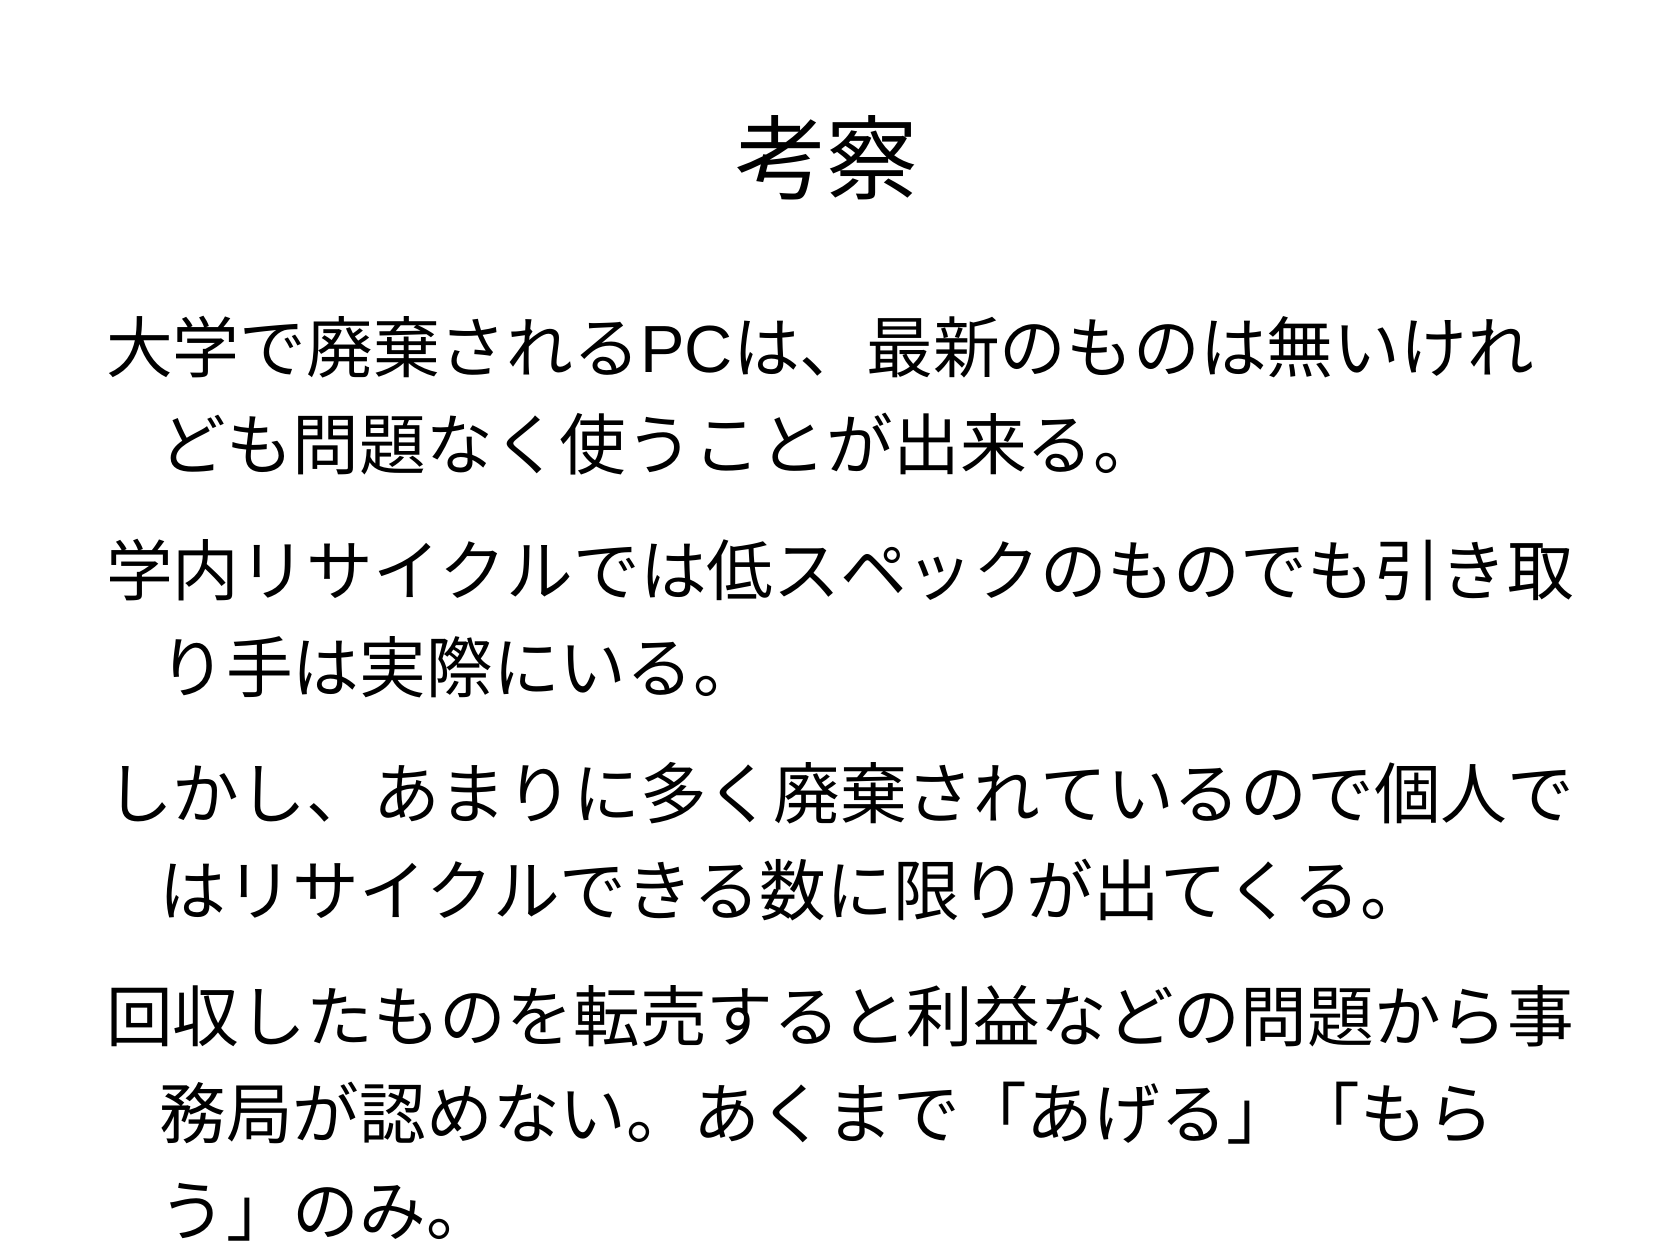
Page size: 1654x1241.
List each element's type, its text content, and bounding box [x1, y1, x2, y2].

title 考察 [82, 49, 1571, 257]
list 大学で廃棄されるPCは、最新のものは無いけれども問題なく使うことが出来る。 学内リサイクルでは低スペックのものでも引き取り手は実際にいる。 しかし、あまりに多く廃棄されているので個人ではリサイクルできる数に限りが出てくる。 回収したものを転売すると利益などの問題から事務局が認めない。あくまで「あげる」「もらう」のみ。 [88, 295, 1577, 1025]
